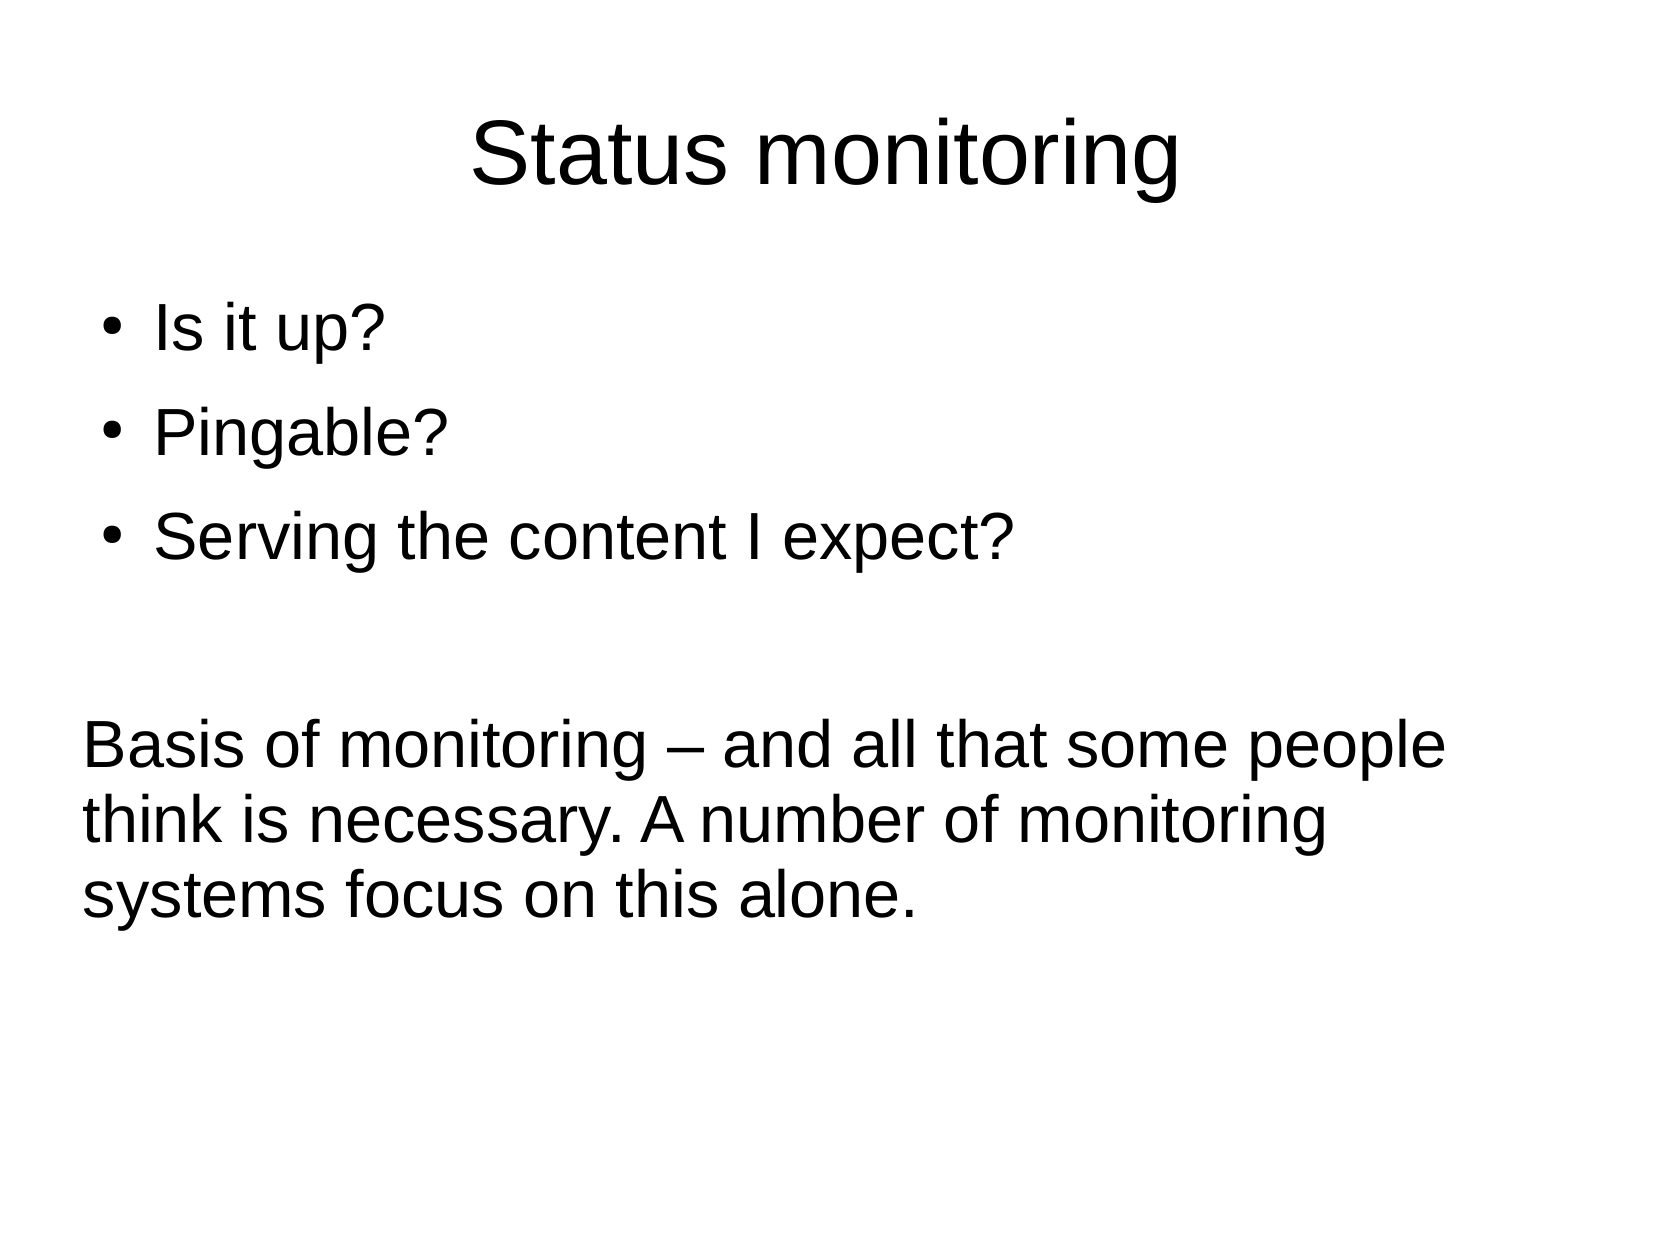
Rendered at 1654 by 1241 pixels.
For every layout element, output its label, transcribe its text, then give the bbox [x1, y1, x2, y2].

list Is it up? Pingable? Serving the content I expect? Basis of monitoring – and all that some people think is necessary. A number of monitoring systems focus on this alone. [82, 290, 1571, 1109]
title Status monitoring [82, 49, 1571, 257]
